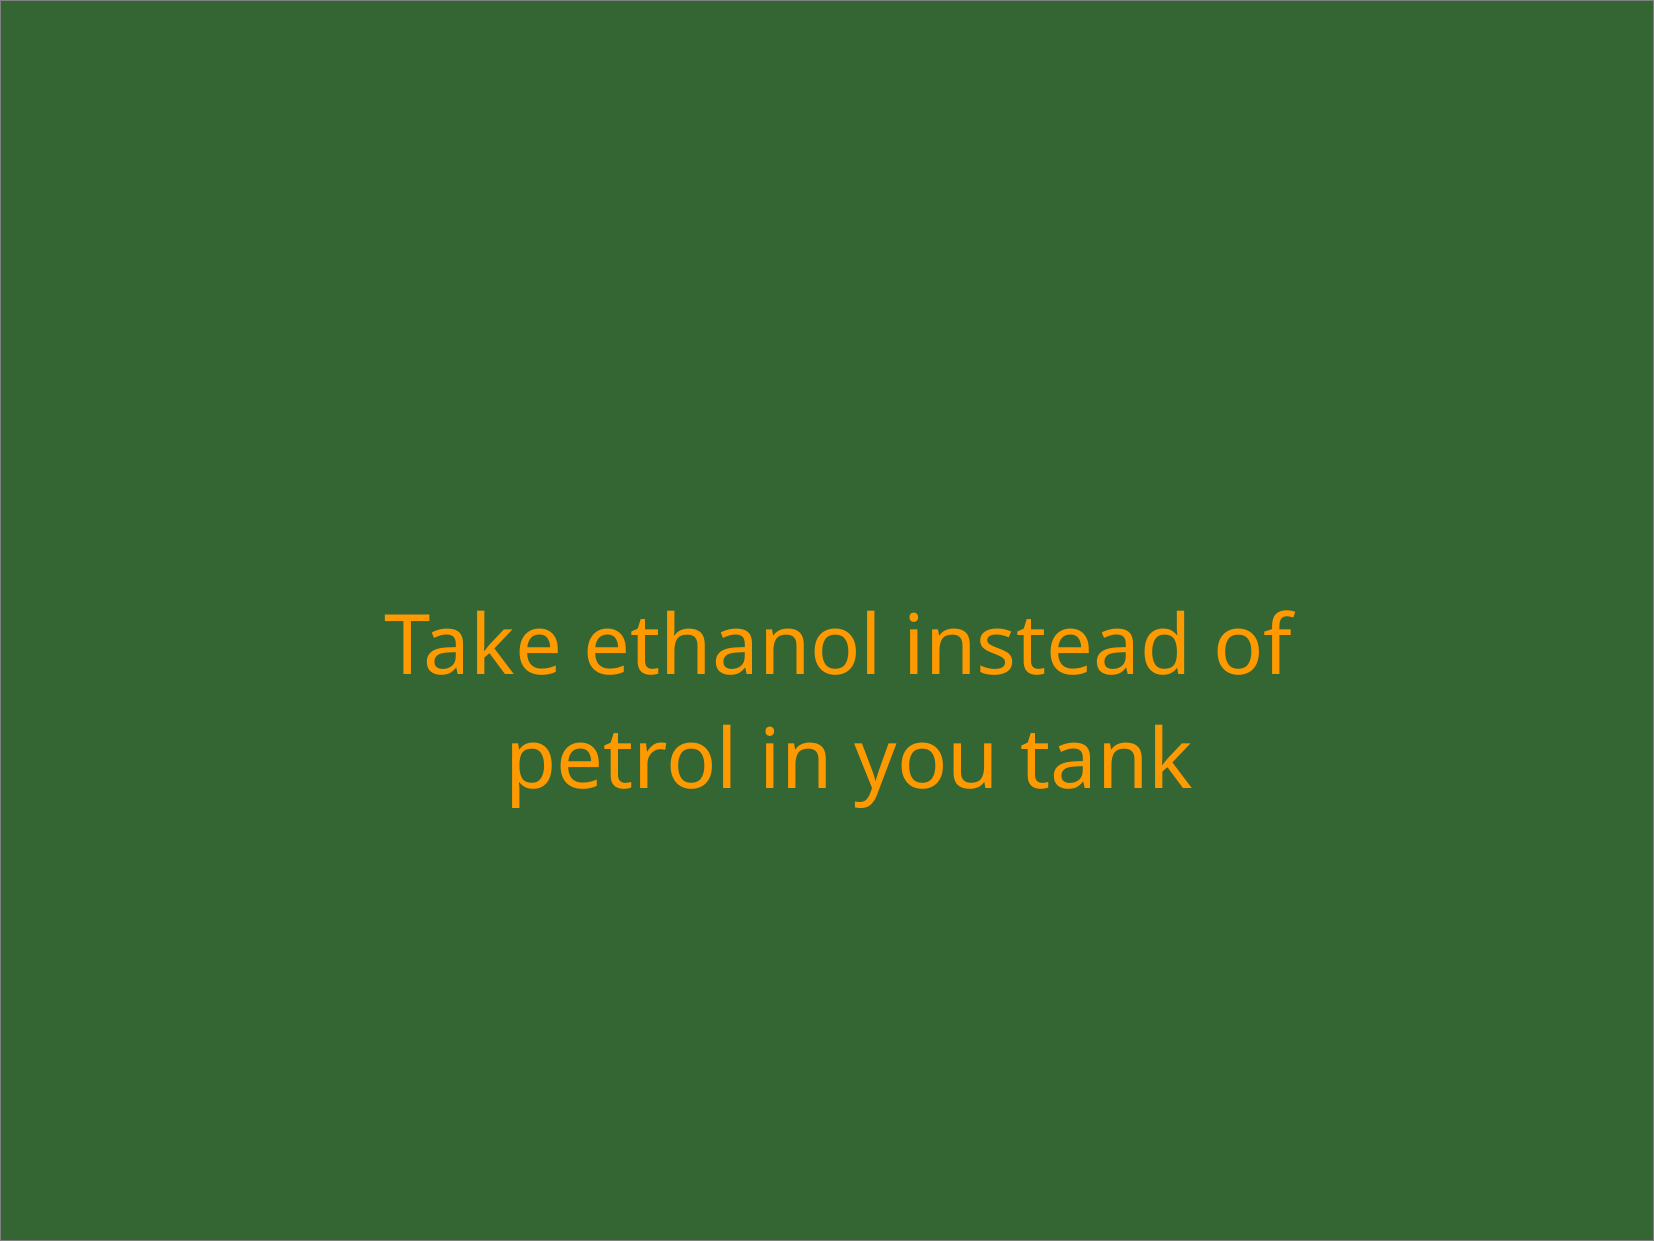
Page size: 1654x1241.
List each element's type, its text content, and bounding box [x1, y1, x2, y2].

text_box Take ethanol instead of petrol in you tank [259, 578, 1440, 872]
text_box [0, 0, 1654, 1240]
